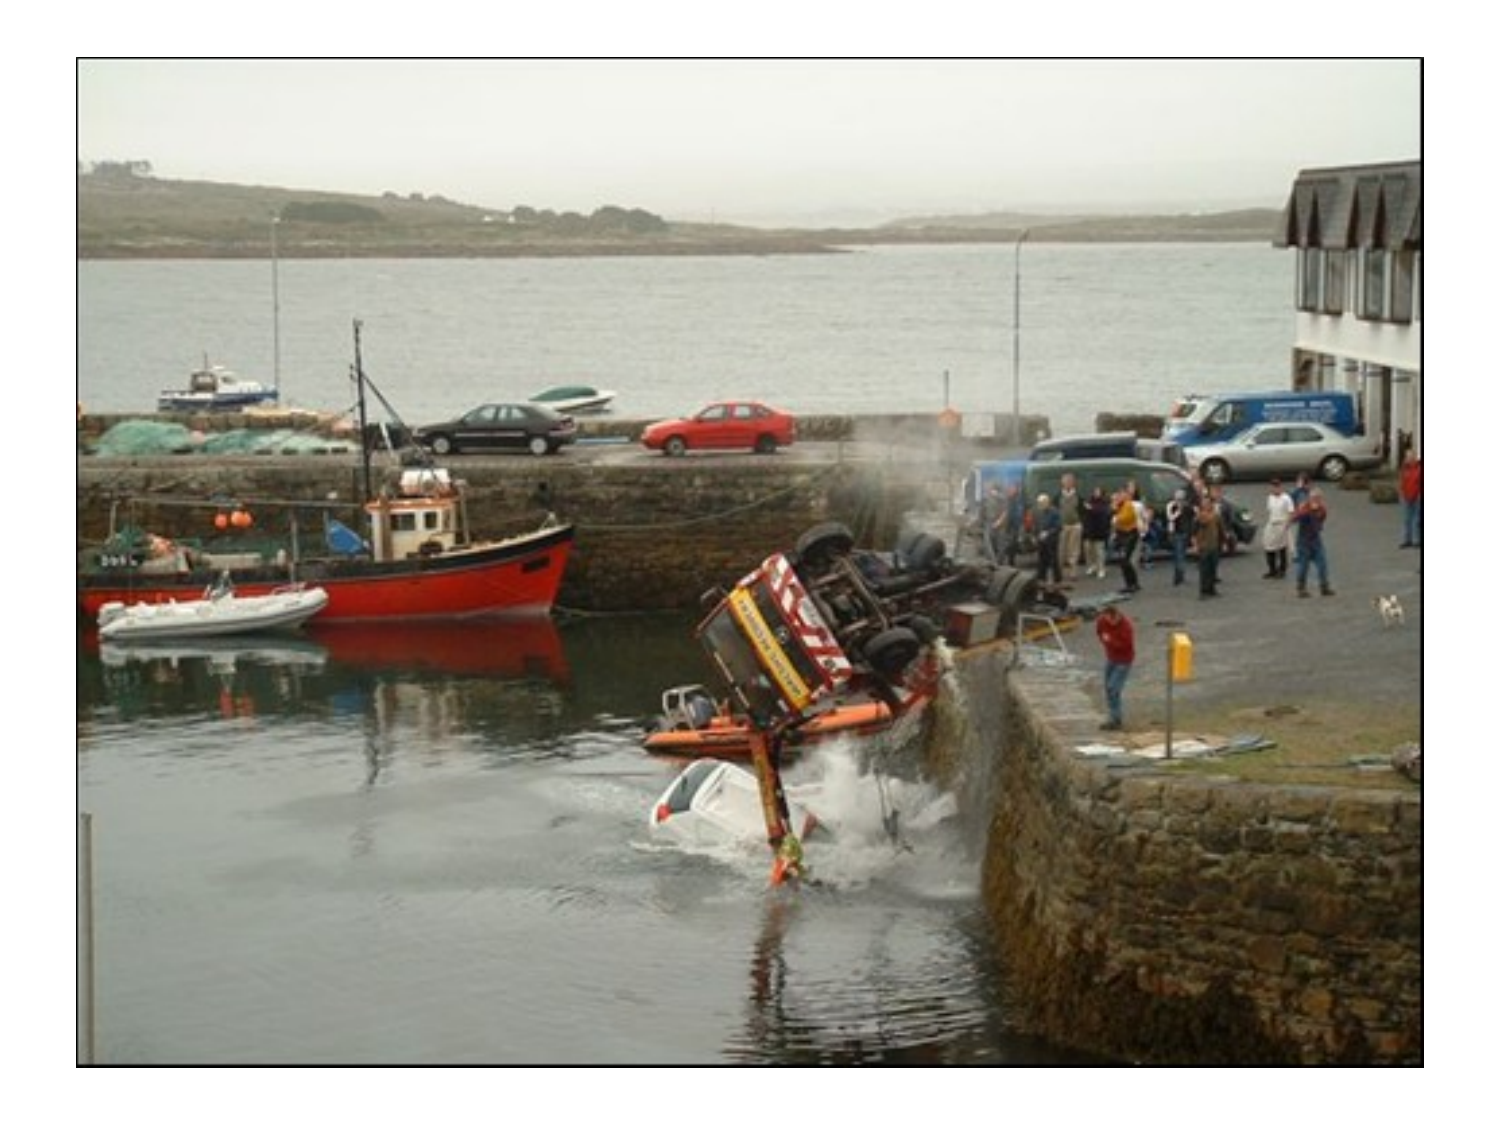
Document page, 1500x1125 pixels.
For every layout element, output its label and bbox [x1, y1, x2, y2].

picture [76, 57, 1424, 1068]
